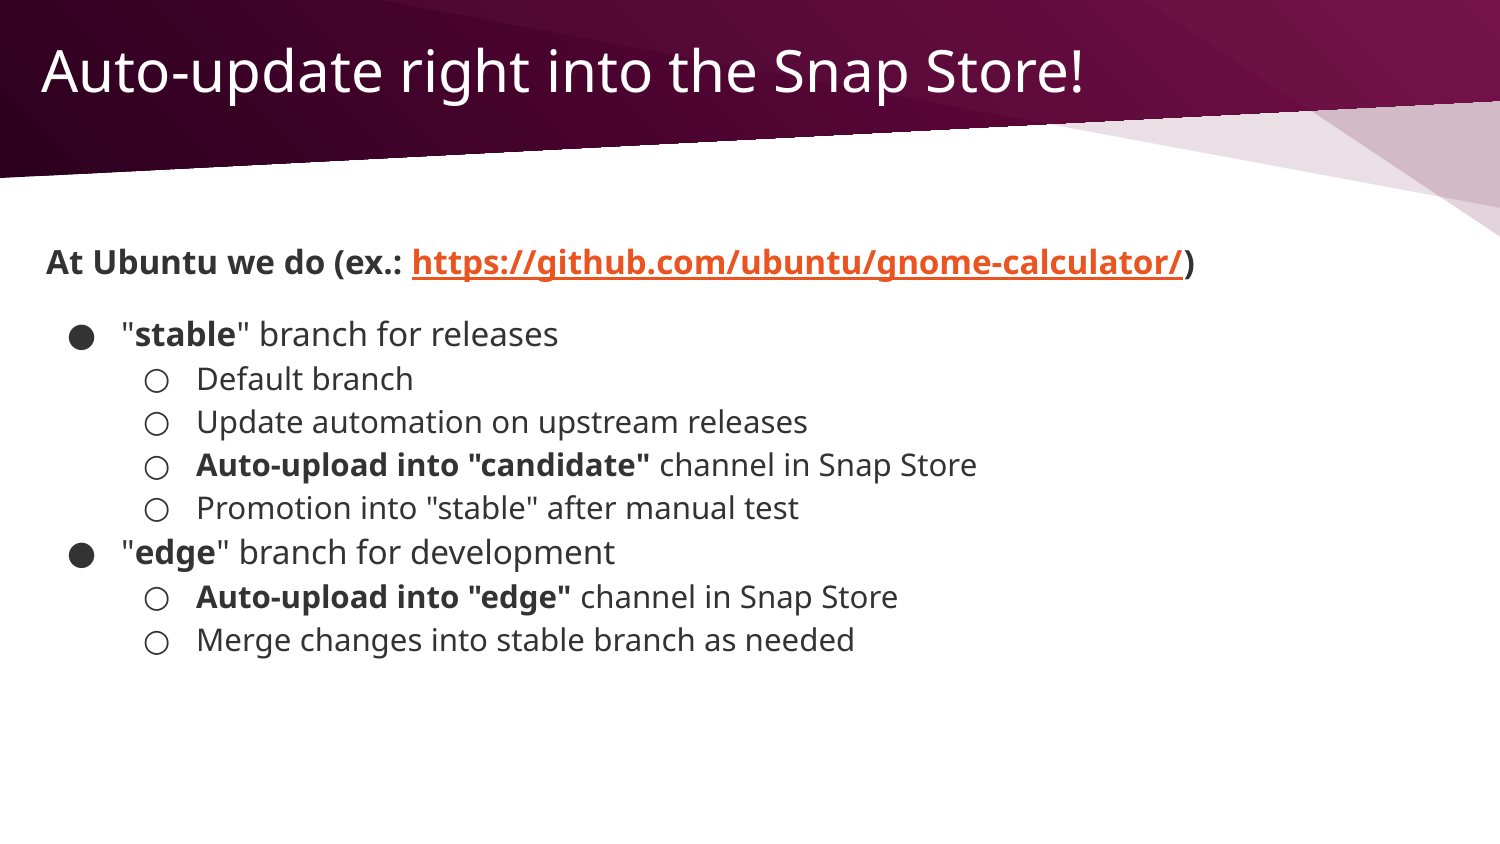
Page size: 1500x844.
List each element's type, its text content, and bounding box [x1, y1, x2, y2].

title Auto-update right into the Snap Store! [41, 5, 1336, 134]
list At Ubuntu we do (ex.: https://github.com/ubuntu/gnome-calculator/) "stable" branch for releases Default branch Update automation on upstream releases Auto-upload into "candidate" channel in Snap Store Promotion into "stable" after manual test "edge" branch for development Auto-upload into "edge" channel in Snap Store Merge changes into stable branch as needed [35, 229, 1324, 789]
